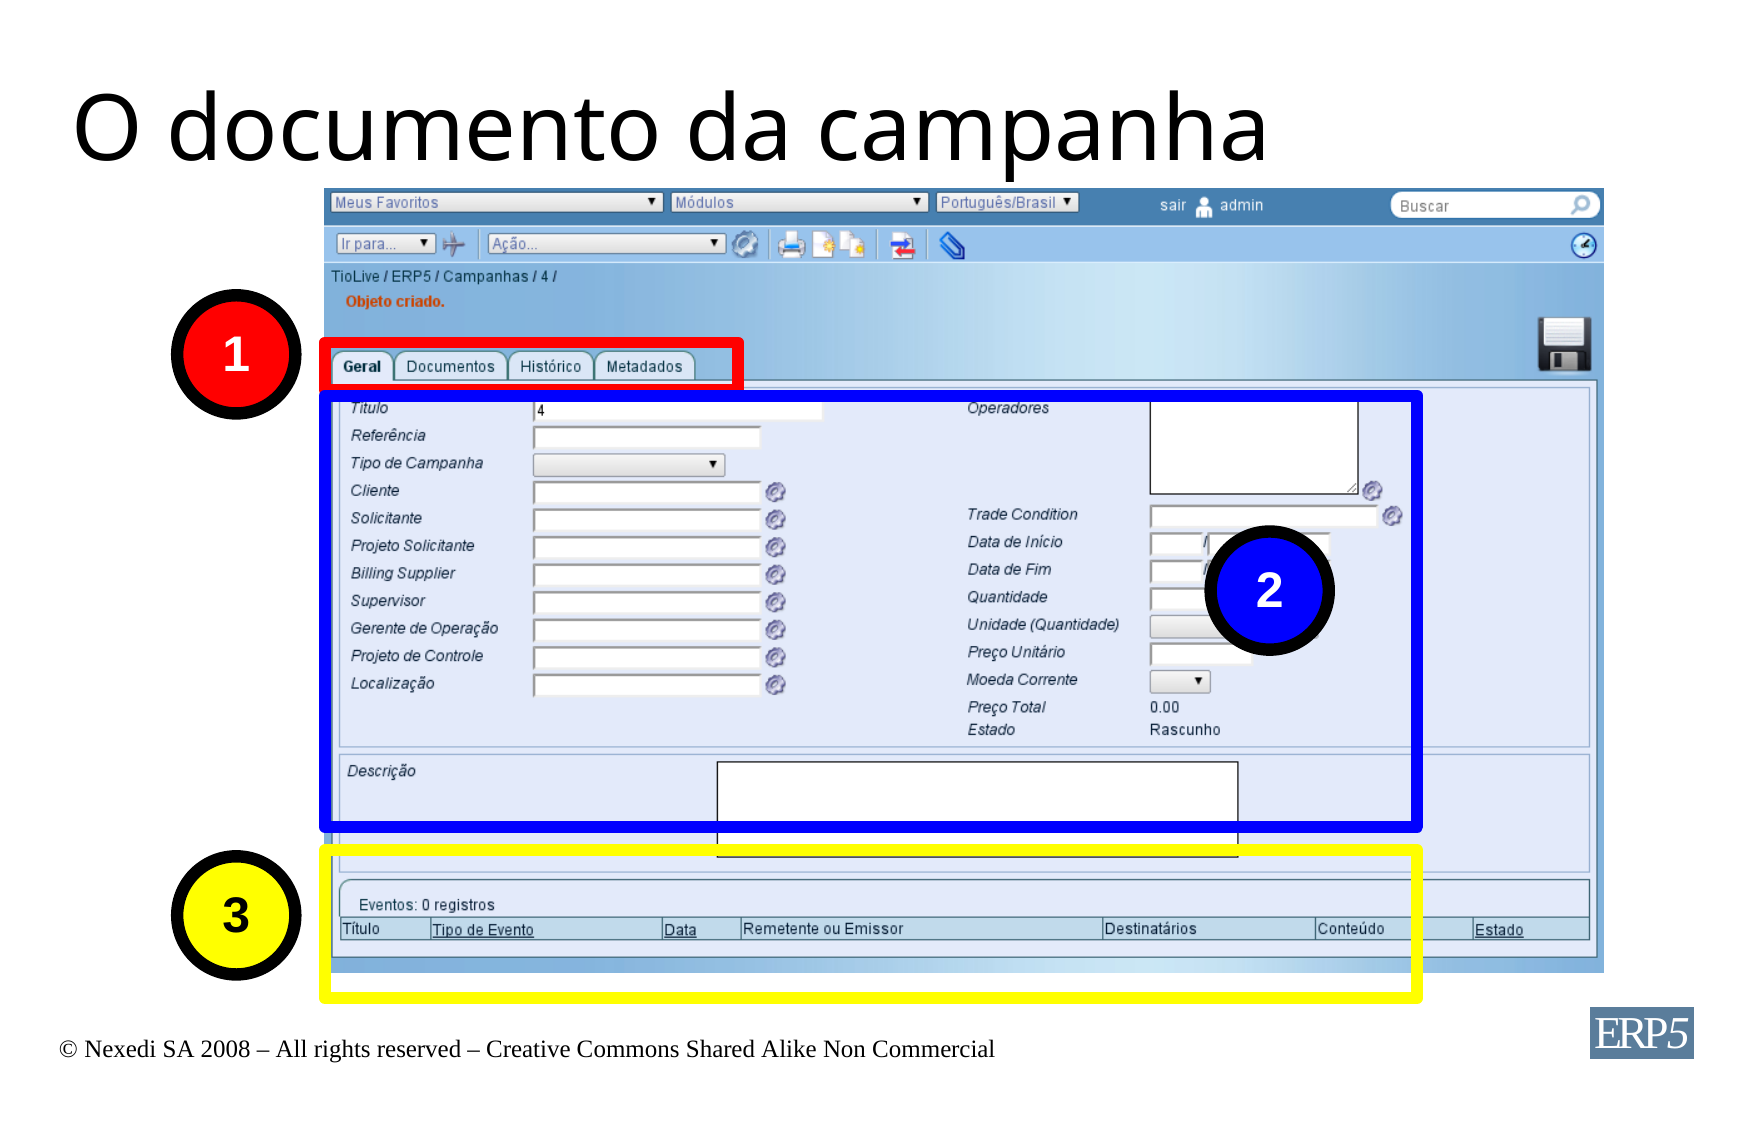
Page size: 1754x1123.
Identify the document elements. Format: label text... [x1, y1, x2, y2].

picture [331, 348, 732, 384]
title O documento da campanha [71, 63, 1707, 187]
text_box 1 [177, 295, 296, 414]
picture [331, 402, 1411, 821]
picture [324, 188, 1604, 973]
picture [331, 856, 1411, 973]
text_box 2 [1210, 531, 1329, 650]
text_box 3 [177, 856, 296, 975]
